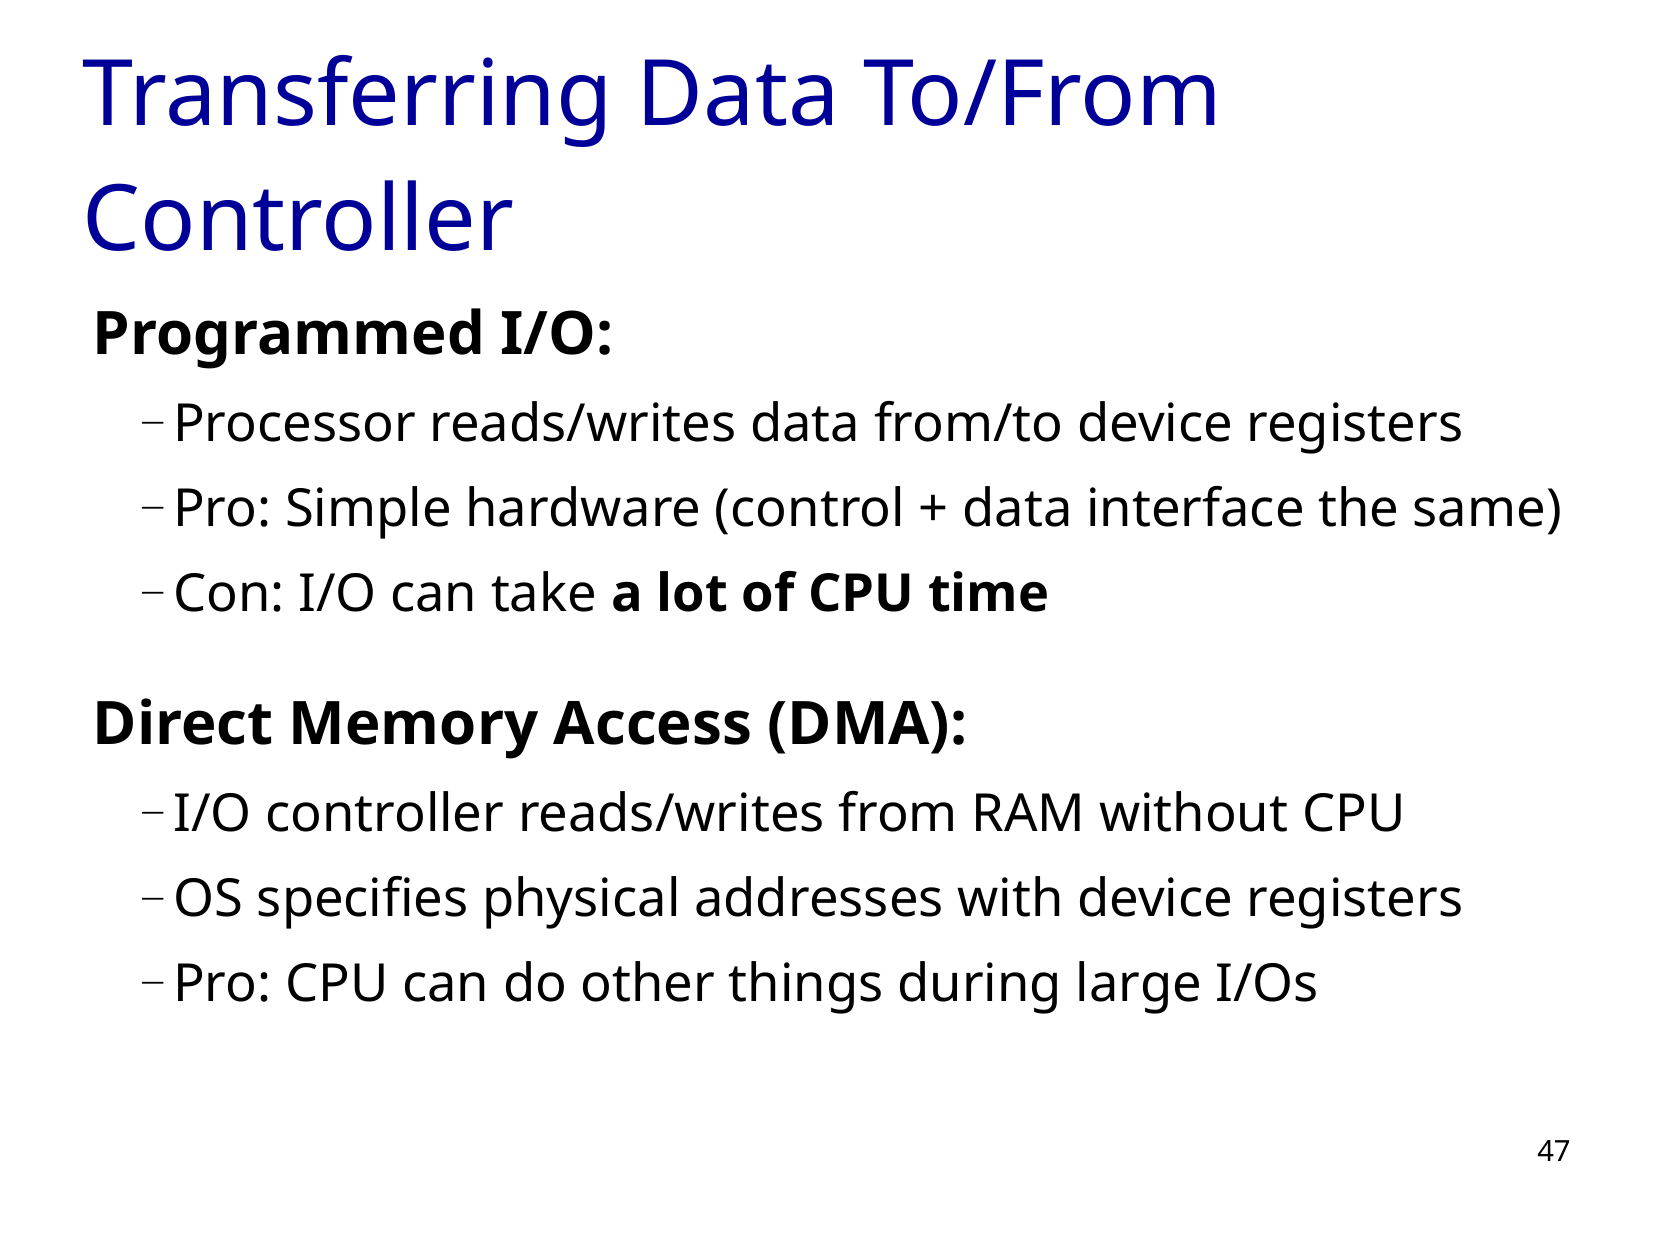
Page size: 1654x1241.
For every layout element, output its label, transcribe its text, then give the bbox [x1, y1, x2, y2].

title Transferring Data To/From Controller [82, 49, 1571, 257]
list Programmed I/O: Processor reads/writes data from/to device registers Pro: Simple hardware (control + data interface the same) Con: I/O can take a lot of CPU time Direct Memory Access (DMA): I/O controller reads/writes from RAM without CPU OS specifies physical addresses with device registers Pro: CPU can do other things during large I/Os [60, 290, 1571, 1096]
